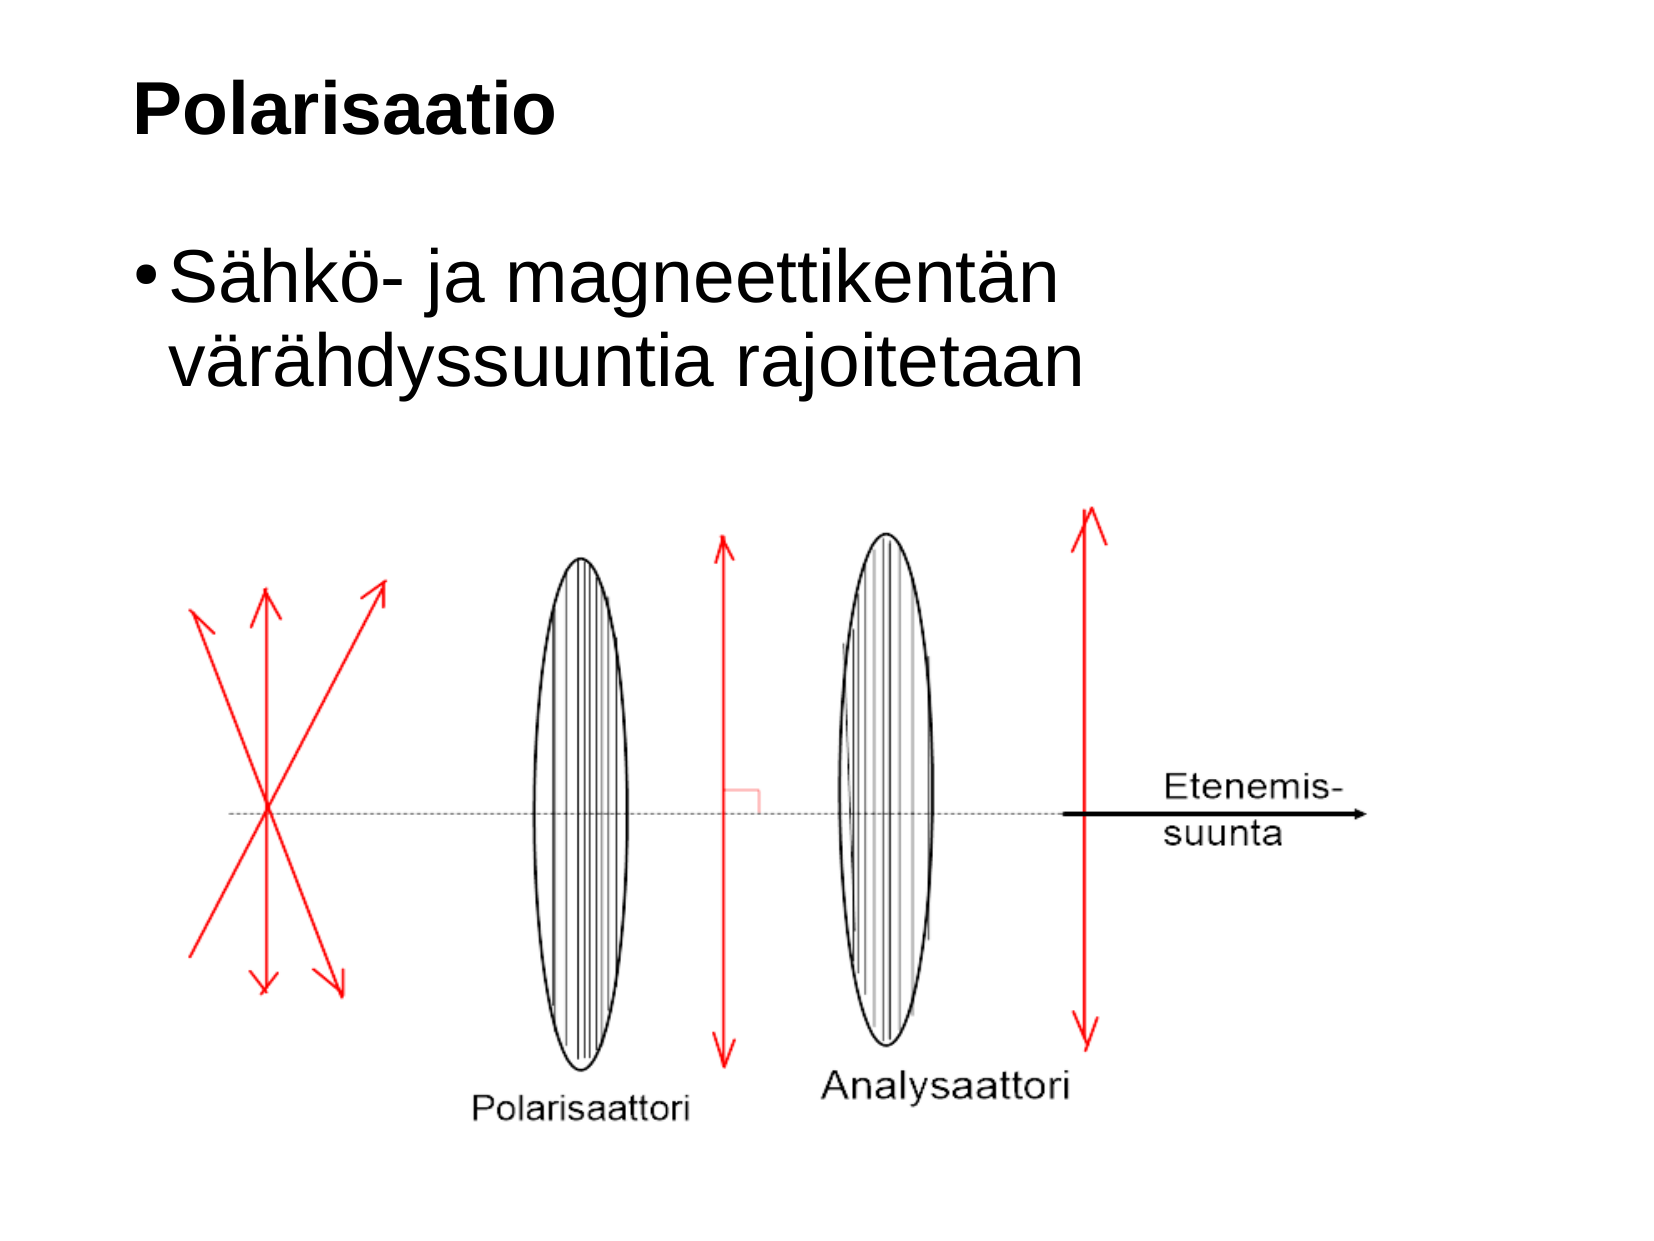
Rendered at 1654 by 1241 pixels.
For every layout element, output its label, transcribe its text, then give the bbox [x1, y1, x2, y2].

text_box Polarisaatio Sähkö- ja magneettikentän värähdyssuuntia rajoitetaan [118, 59, 1312, 410]
picture [82, 431, 1522, 1182]
